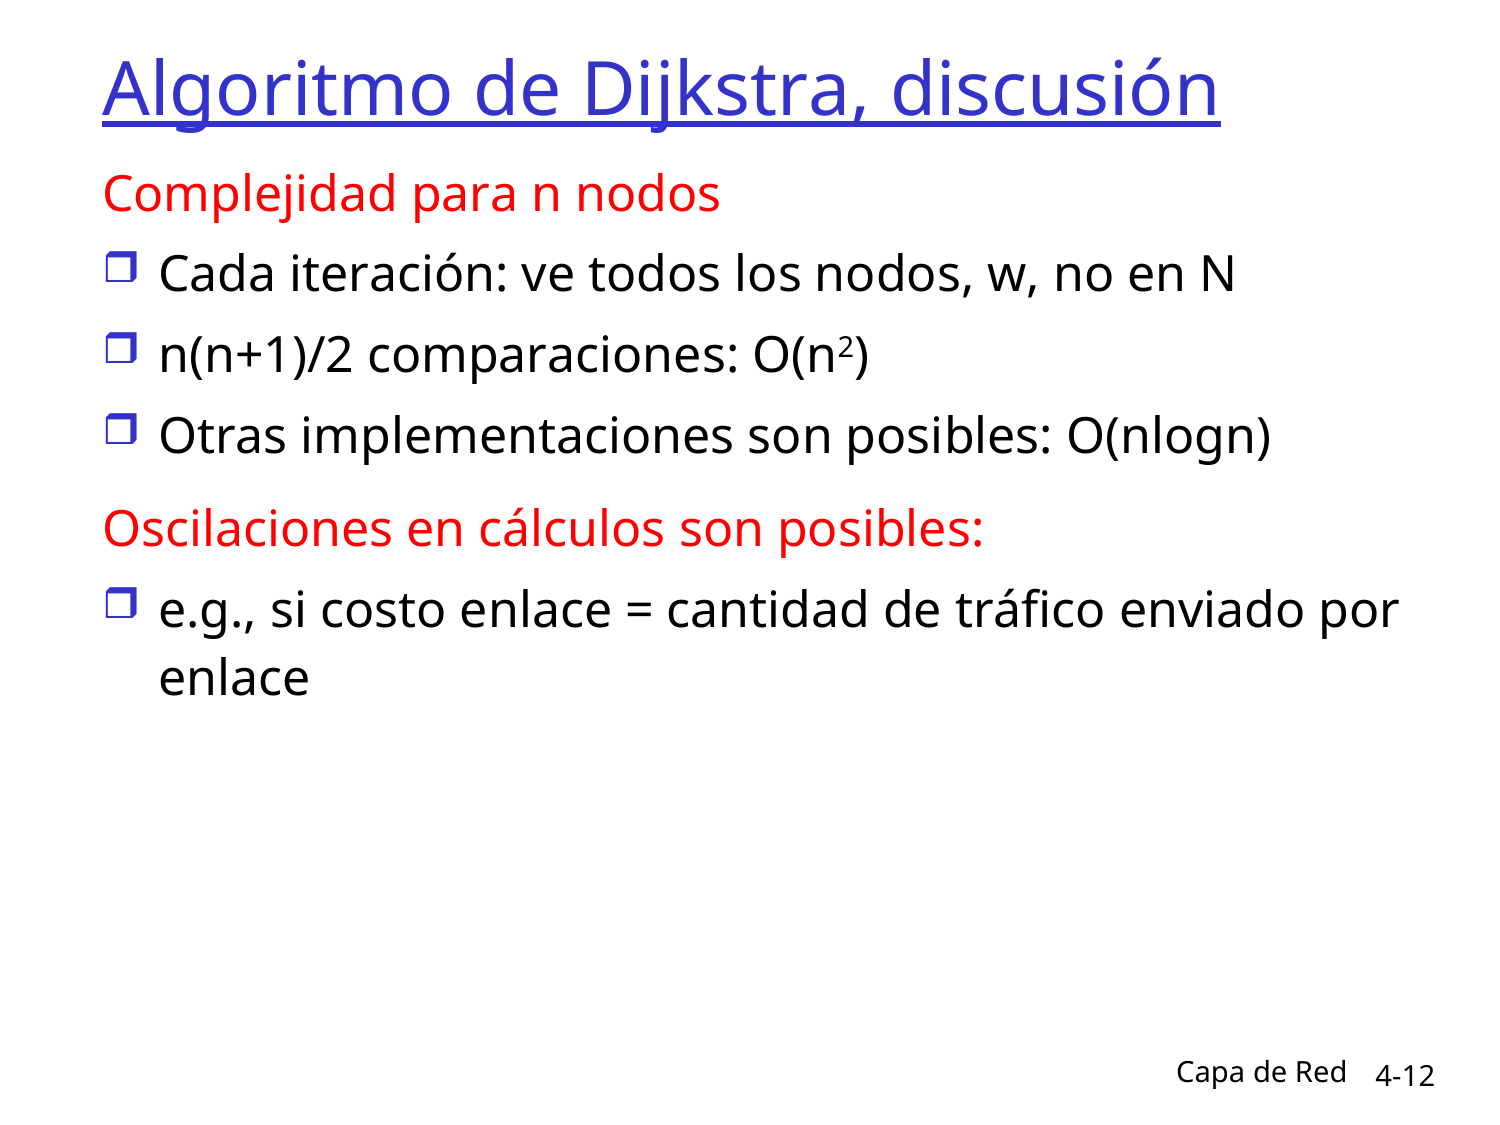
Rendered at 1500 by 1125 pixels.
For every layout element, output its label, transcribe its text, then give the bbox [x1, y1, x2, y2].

title Algoritmo de Dijkstra, discusión [87, 15, 1363, 149]
list Complejidad para n nodos Cada iteración: ve todos los nodos, w, no en N n(n+1)/2 comparaciones: O(n2) Otras implementaciones son posibles: O(nlogn) Oscilaciones en cálculos son posibles: e.g., si costo enlace = cantidad de tráfico enviado por enlace [87, 149, 1463, 1066]
